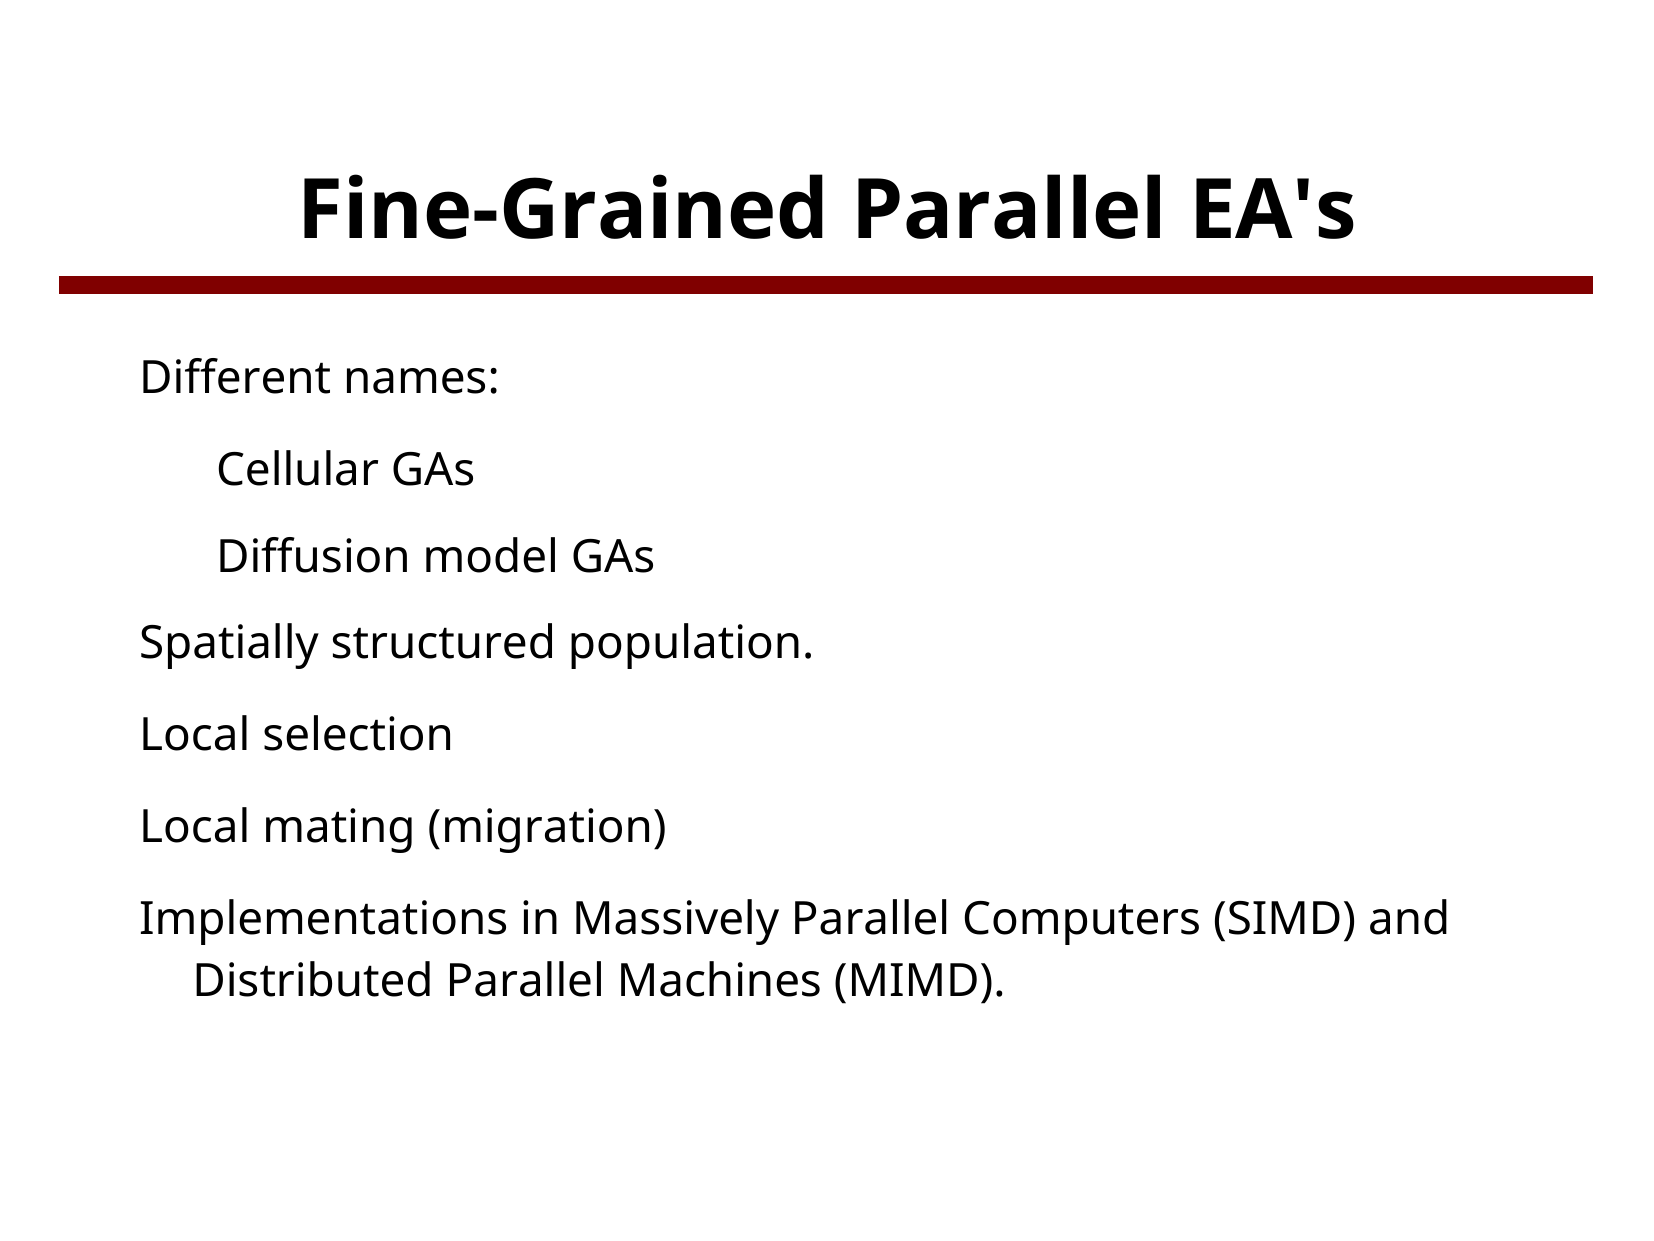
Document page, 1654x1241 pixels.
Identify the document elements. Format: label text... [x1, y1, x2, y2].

list Different names: Cellular GAs Diffusion model GAs Spatially structured population. Local selection Local mating (migration) Implementations in Massively Parallel Computers (SIMD) and Distributed Parallel Machines (MIMD). [121, 344, 1534, 1127]
title Fine-Grained Parallel EA's [121, 102, 1534, 311]
